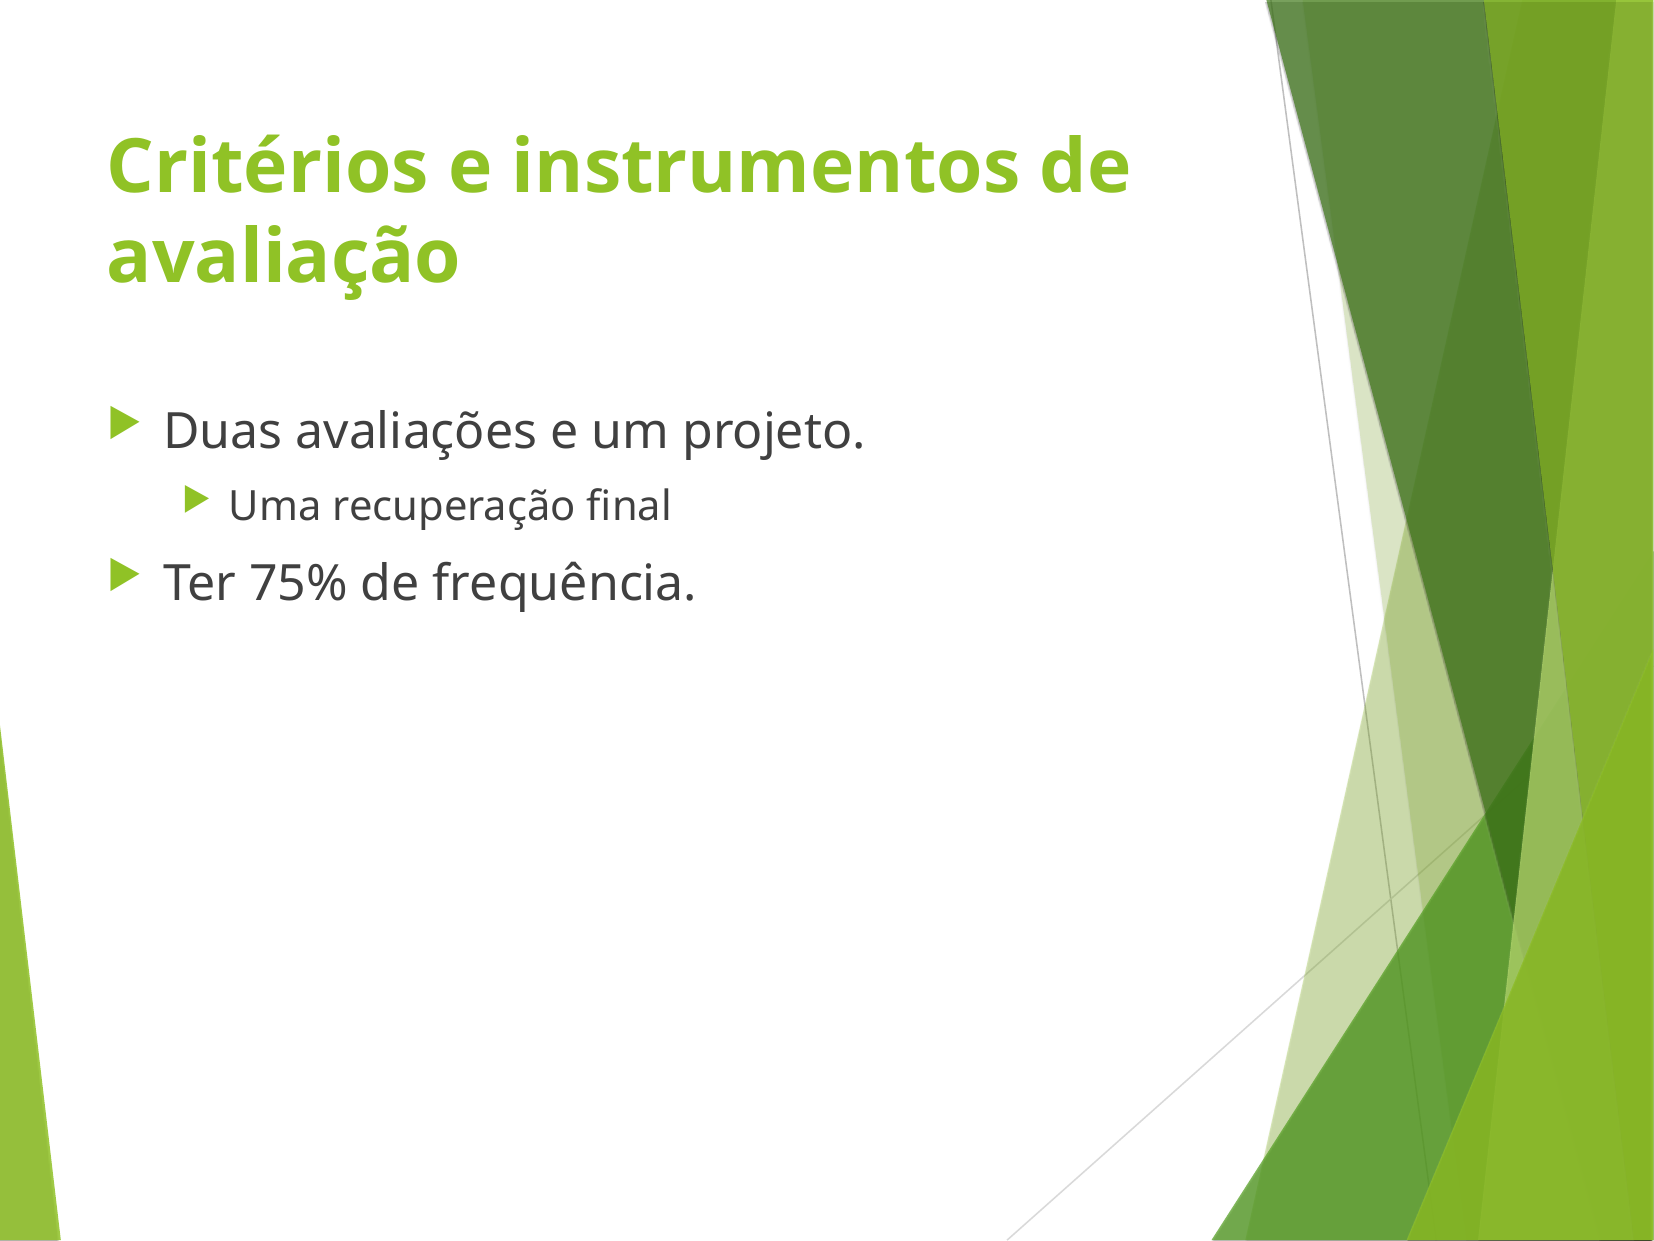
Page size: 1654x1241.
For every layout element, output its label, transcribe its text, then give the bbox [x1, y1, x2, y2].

list Duas avaliações e um projeto. Uma recuperação final Ter 75% de frequência. [91, 390, 1258, 1093]
title Critérios e instrumentos de avaliação [91, 110, 1258, 349]
